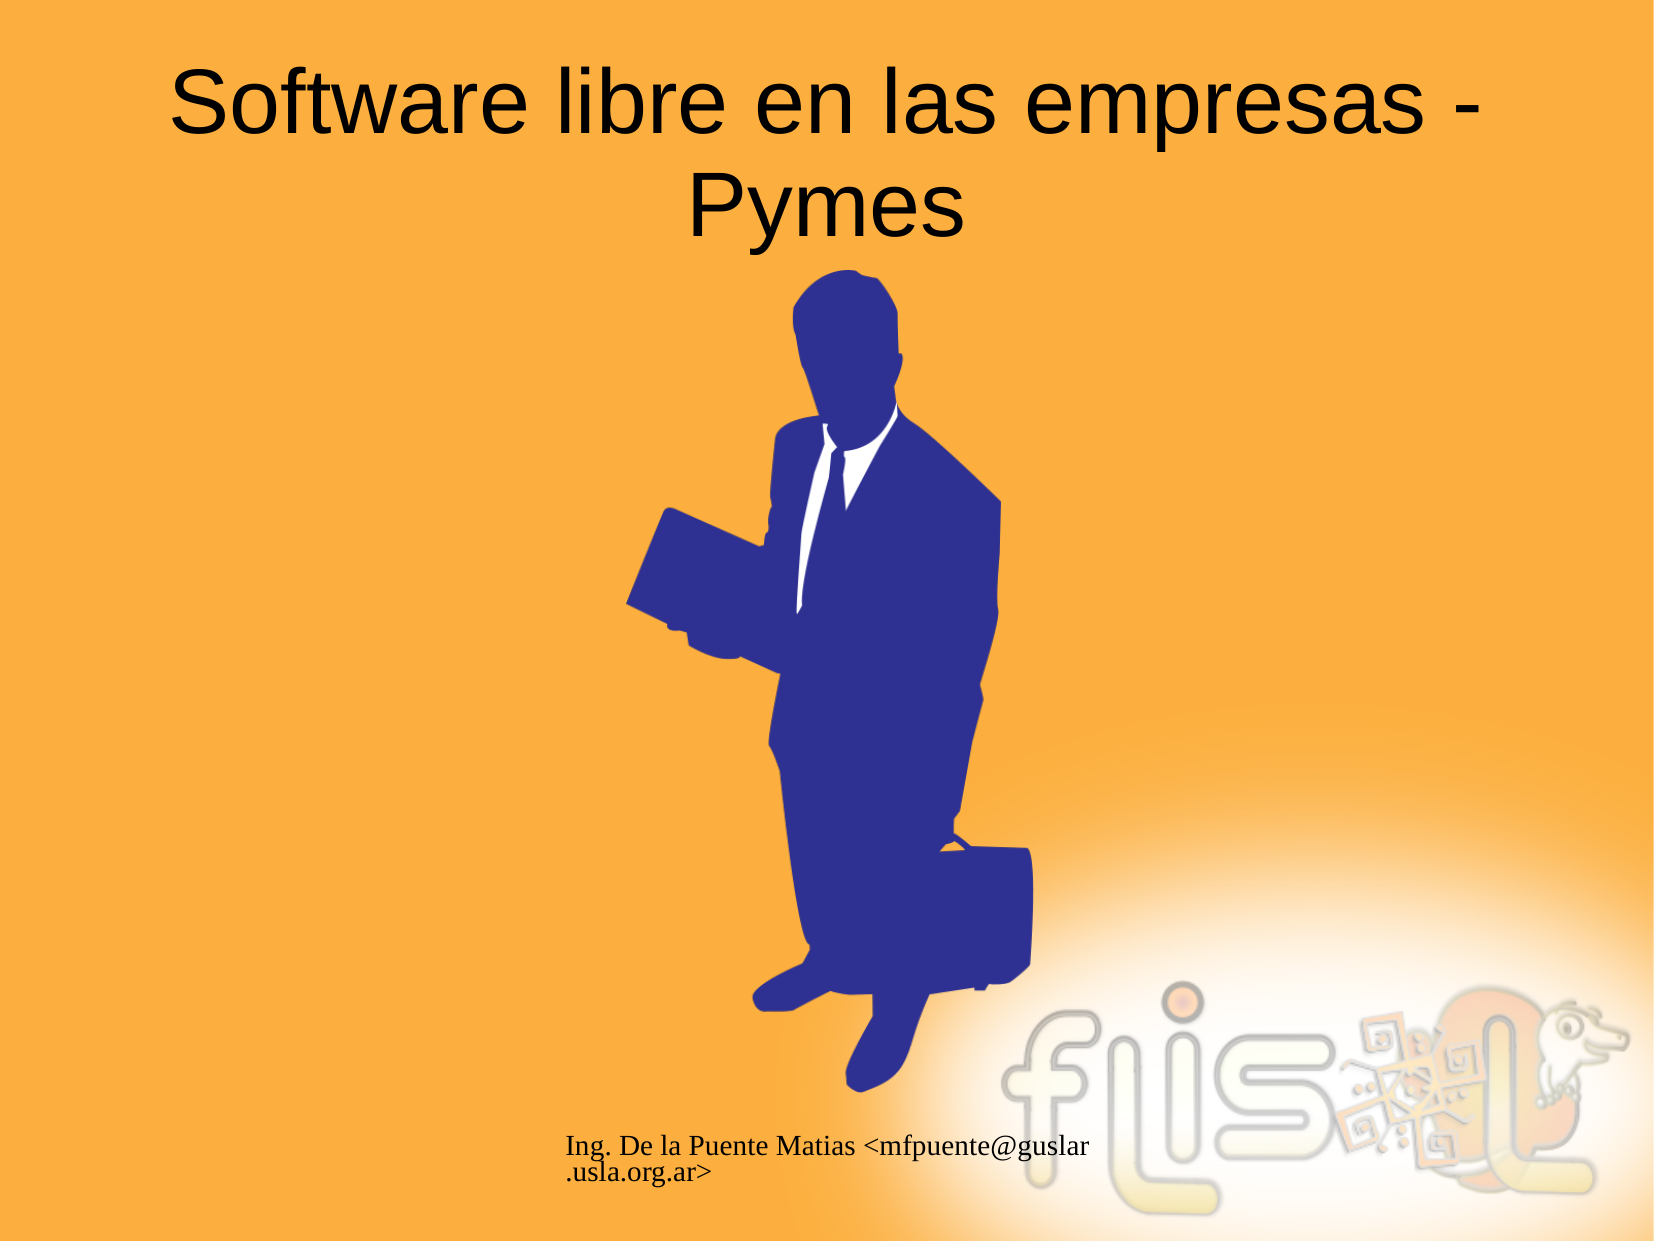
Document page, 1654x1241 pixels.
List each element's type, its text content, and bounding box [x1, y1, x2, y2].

picture [0, 0, 1654, 1241]
title Software libre en las empresas - Pymes [82, 50, 1571, 256]
